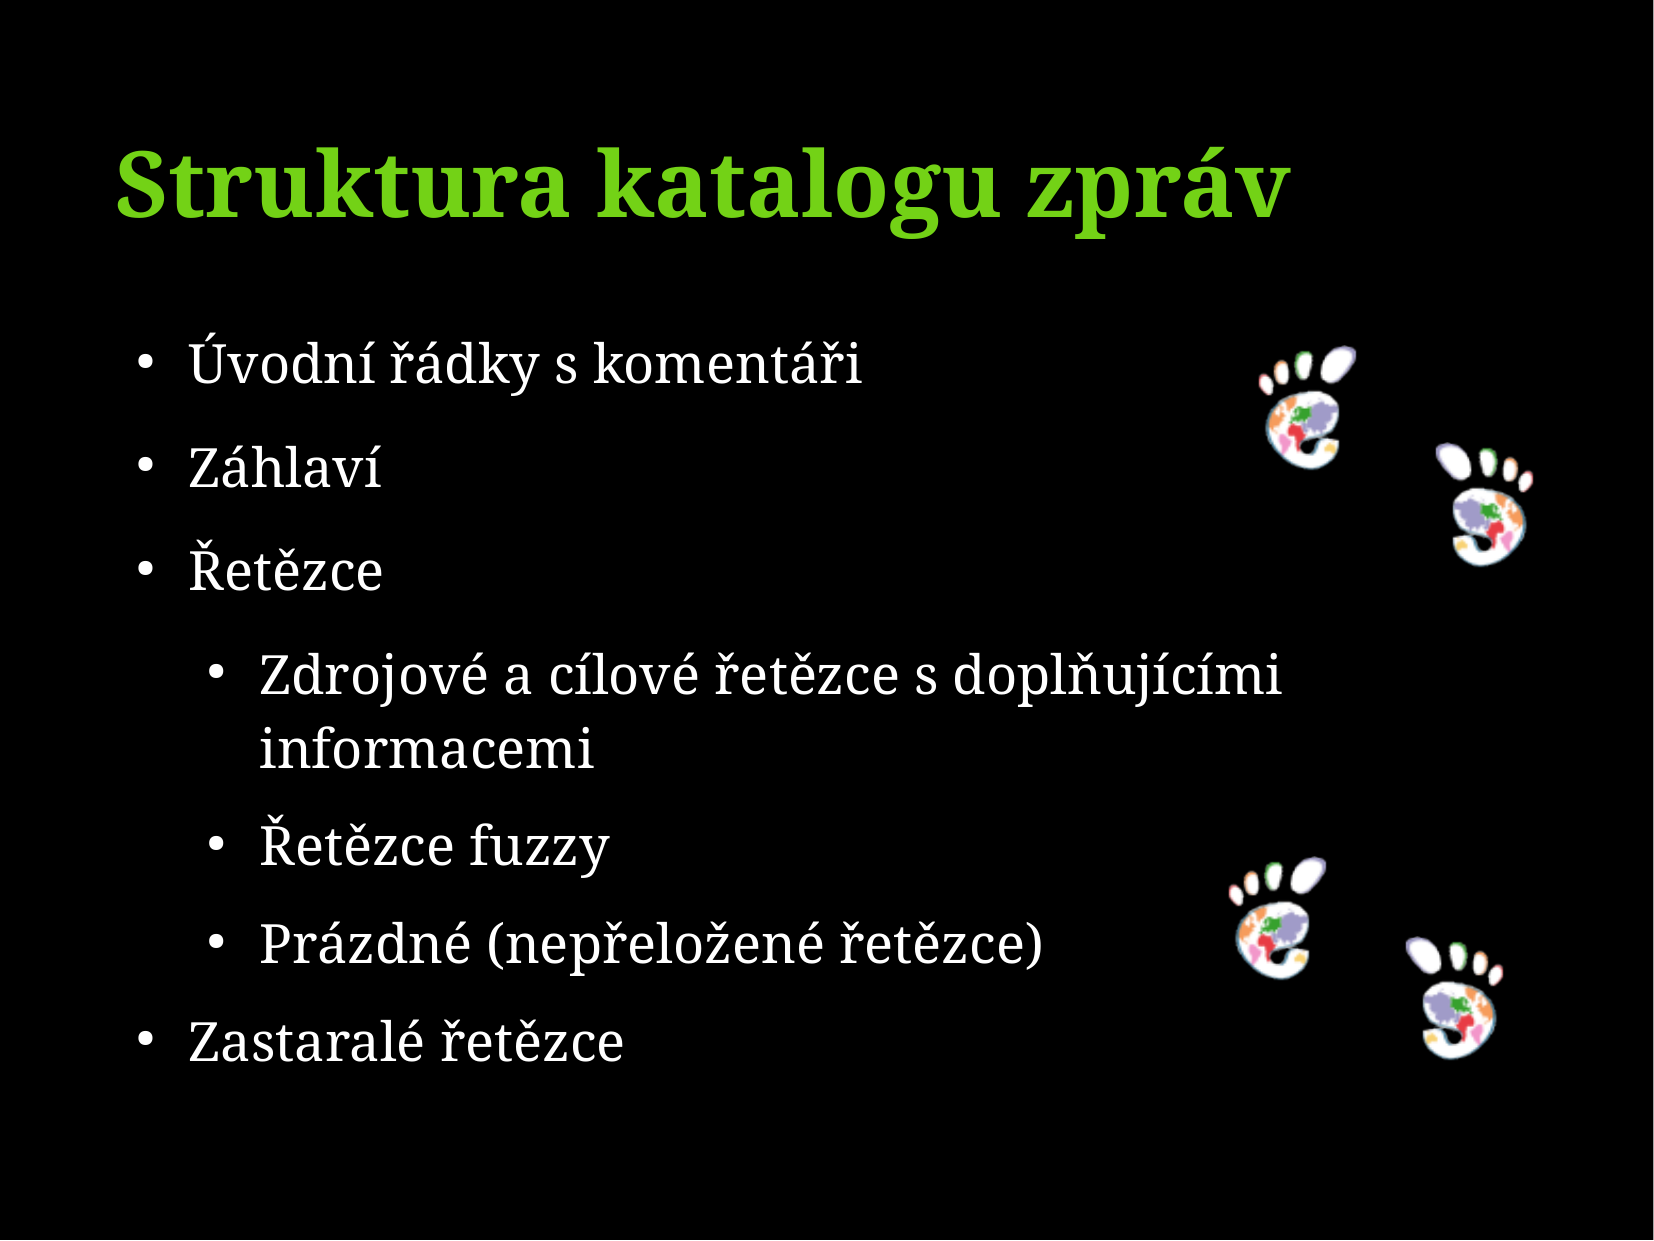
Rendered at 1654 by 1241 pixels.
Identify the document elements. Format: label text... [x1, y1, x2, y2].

list Úvodní řádky s komentáři Záhlaví Řetězce Zdrojové a cílové řetězce s doplňujícími informacemi Řetězce fuzzy Prázdné (nepřeložené řetězce) Zastaralé řetězce [118, 325, 1536, 1145]
picture [1227, 856, 1329, 983]
picture [1404, 936, 1506, 1063]
picture [1434, 442, 1536, 570]
picture [1257, 345, 1359, 473]
title Struktura katalogu zpráv [115, 78, 1539, 287]
